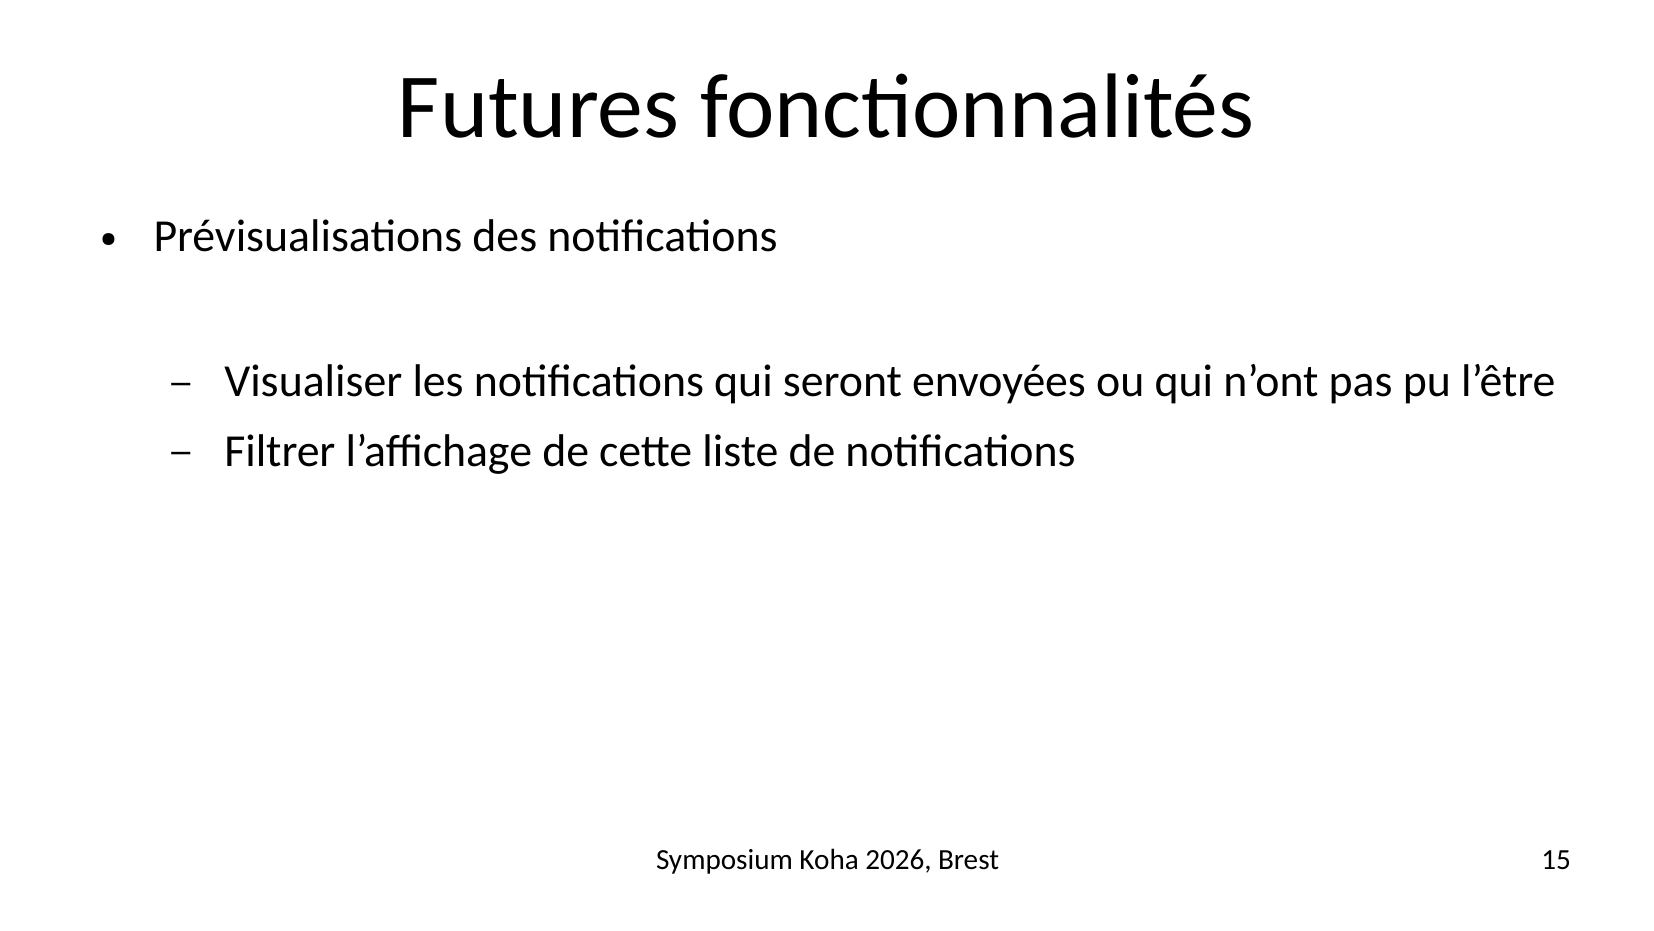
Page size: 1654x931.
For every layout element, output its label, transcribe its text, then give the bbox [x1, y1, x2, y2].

list Prévisualisations des notifications Visualiser les notifications qui seront envoyées ou qui n’ont pas pu l’être Filtrer l’affichage de cette liste de notifications [82, 217, 1571, 758]
title Futures fonctionnalités [82, 37, 1571, 193]
